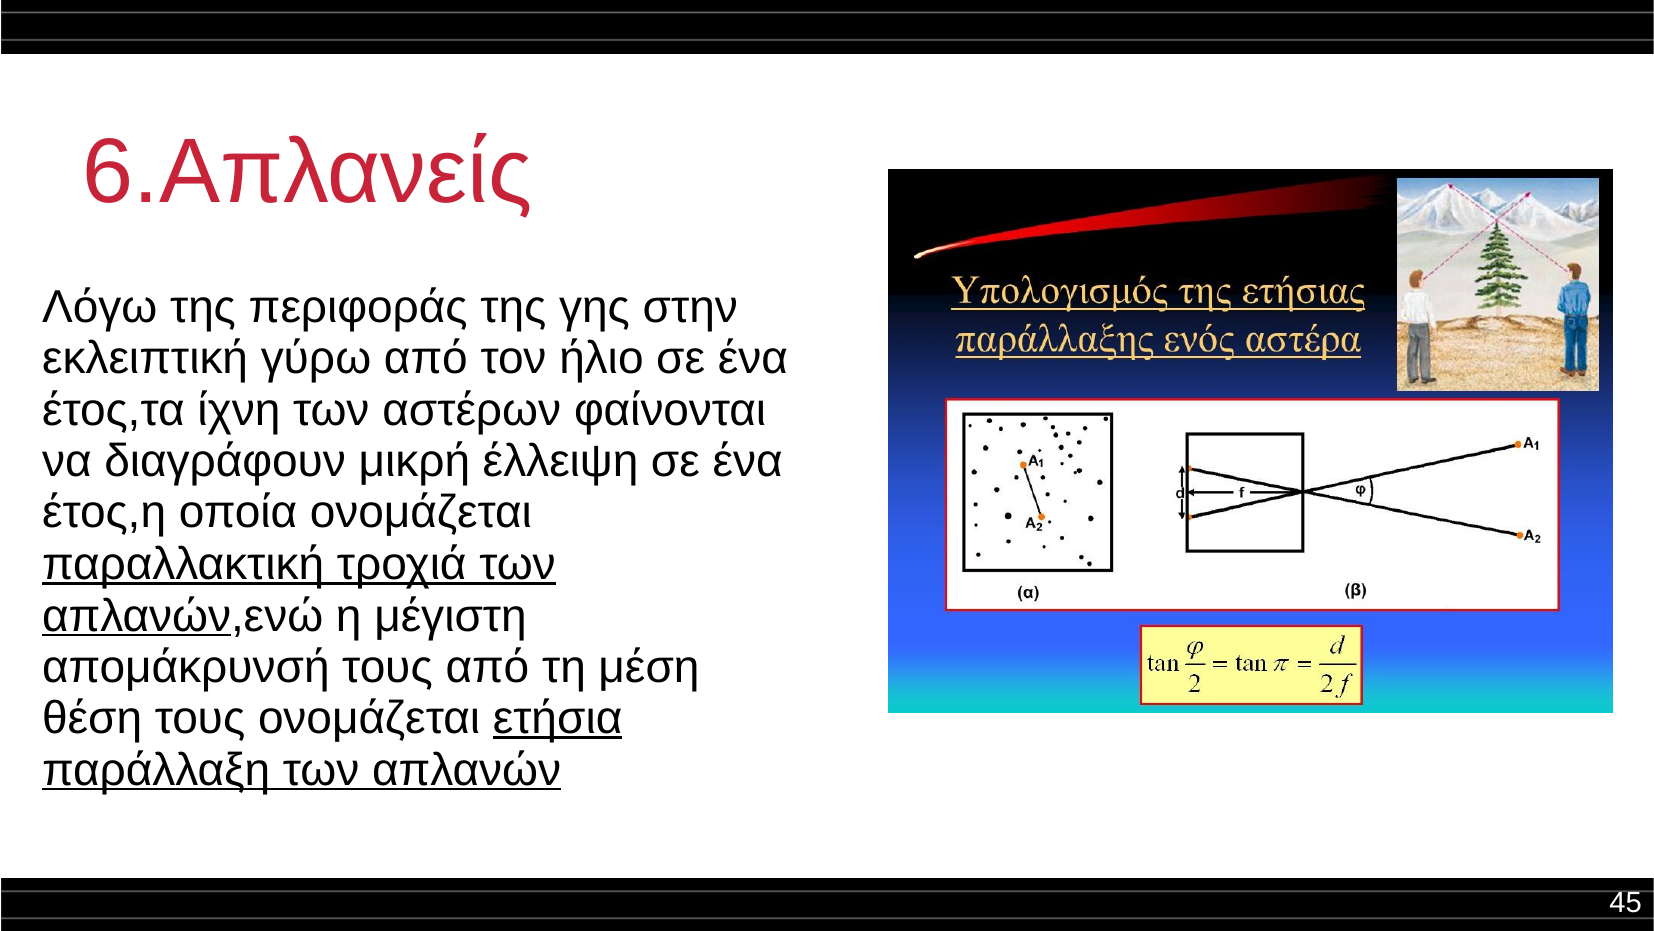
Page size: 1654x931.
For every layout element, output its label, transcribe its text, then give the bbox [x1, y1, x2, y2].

title 6.Απλανείς [82, 92, 1571, 249]
list Λόγω της περιφοράς της γης στην εκλειπτική γύρω από τον ήλιο σε ένα έτος,τα ίχνη των αστέρων φαίνονται να διαγράφουν μικρή έλλειψη σε ένα έτος,η οποία ονομάζεται παραλλακτική τροχιά των απλανών,ενώ η μέγιστη απομάκρυνσή τους από τη μέση θέση τους ονομάζεται ετήσια παράλλαξη των απλανών [37, 225, 809, 826]
picture [1, 878, 1654, 931]
picture [1, 0, 1654, 54]
picture [888, 169, 1613, 713]
